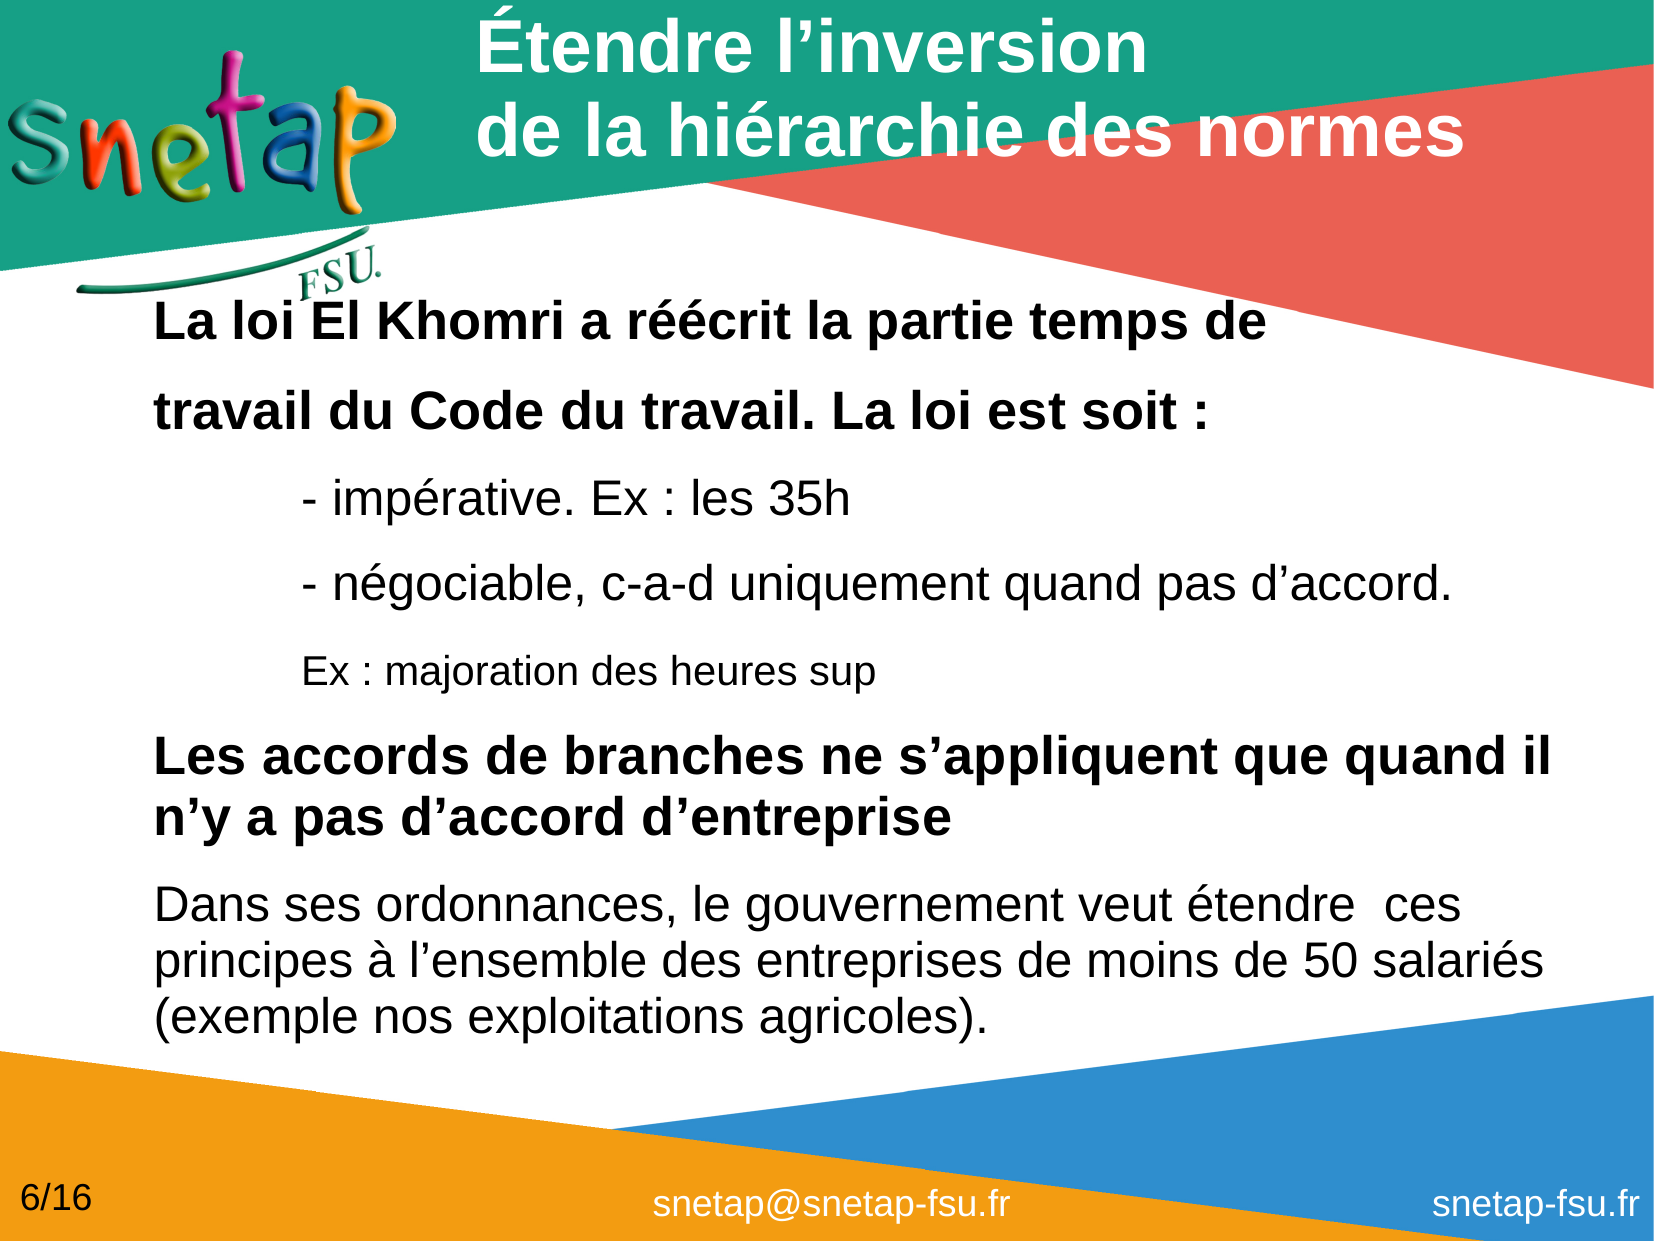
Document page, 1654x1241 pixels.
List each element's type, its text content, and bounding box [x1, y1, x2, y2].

picture [0, 0, 1654, 1241]
list La loi El Khomri a réécrit la partie temps de travail du Code du travail. La loi est soit : - impérative. Ex : les 35h - négociable, c-a-d uniquement quand pas d’accord. Ex : majoration des heures sup Les accords de branches ne s’appliquent que quand il n’y a pas d’accord d’entreprise Dans ses ordonnances, le gouvernement veut étendre ces principes à l’ensemble des entreprises de moins de 50 salariés (exemple nos exploitations agricoles). [82, 290, 1571, 1217]
text_box Étendre l’inversion de la hiérarchie des normes [460, 0, 1654, 237]
